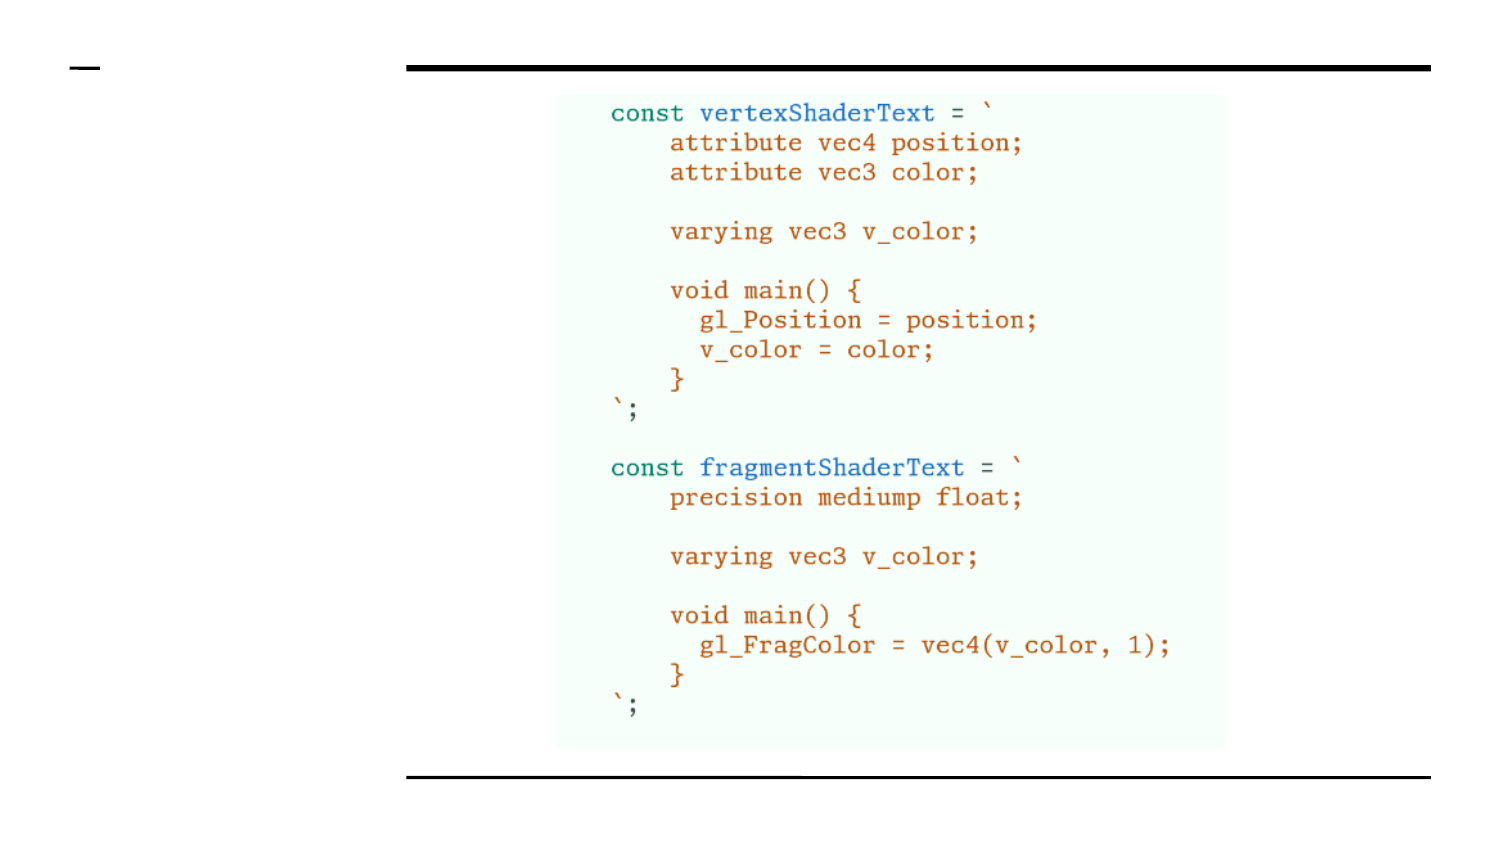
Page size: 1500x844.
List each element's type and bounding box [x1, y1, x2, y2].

picture [558, 95, 1225, 749]
